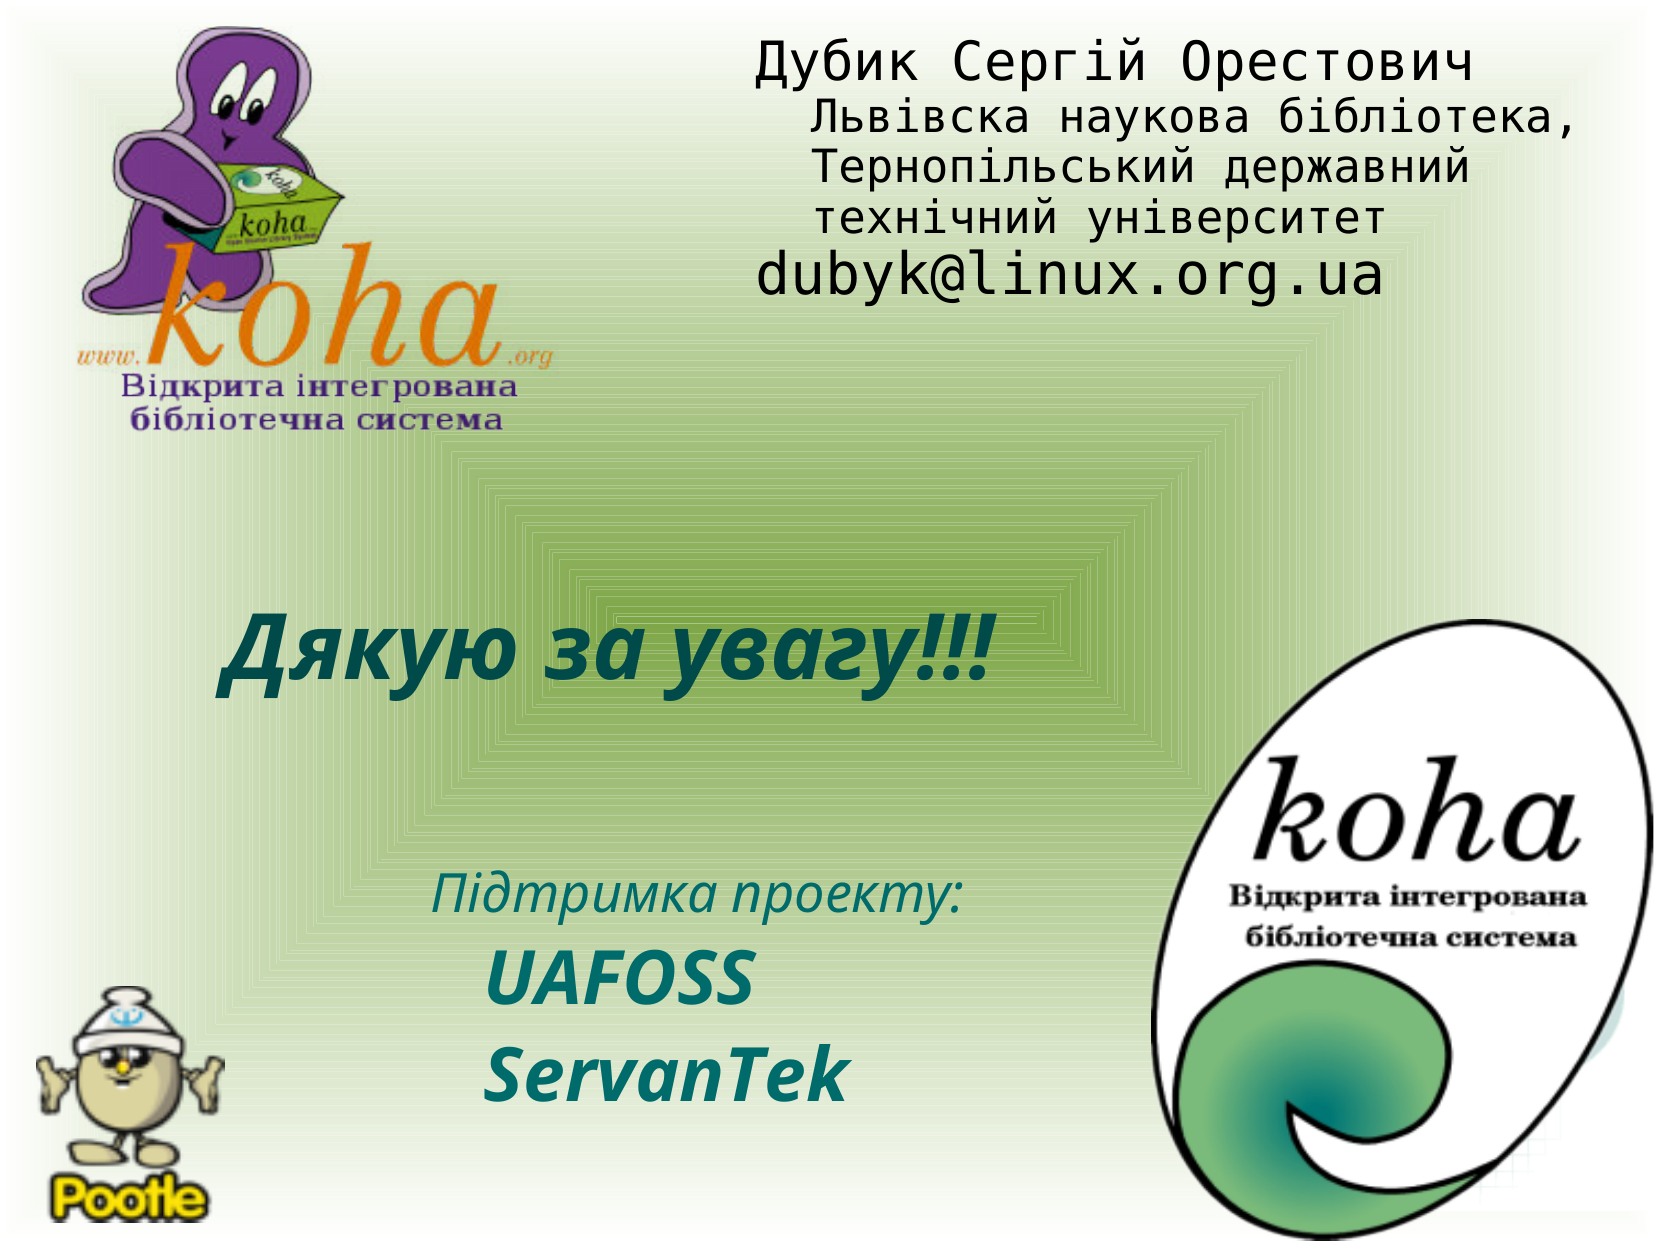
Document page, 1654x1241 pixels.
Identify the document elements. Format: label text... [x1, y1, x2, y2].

picture [36, 986, 225, 1223]
list Підтримка проекту: UAFOSS ServanTek [354, 856, 1418, 1124]
picture [1151, 619, 1654, 1241]
picture [43, 26, 585, 443]
text_box Дубик Сергій Орестович Львівска наукова бібліотека, Тернопільський державний технічний університет dubyk@linux.org.ua [755, 32, 1630, 314]
list Дякую за увагу!!! [147, 584, 1176, 745]
